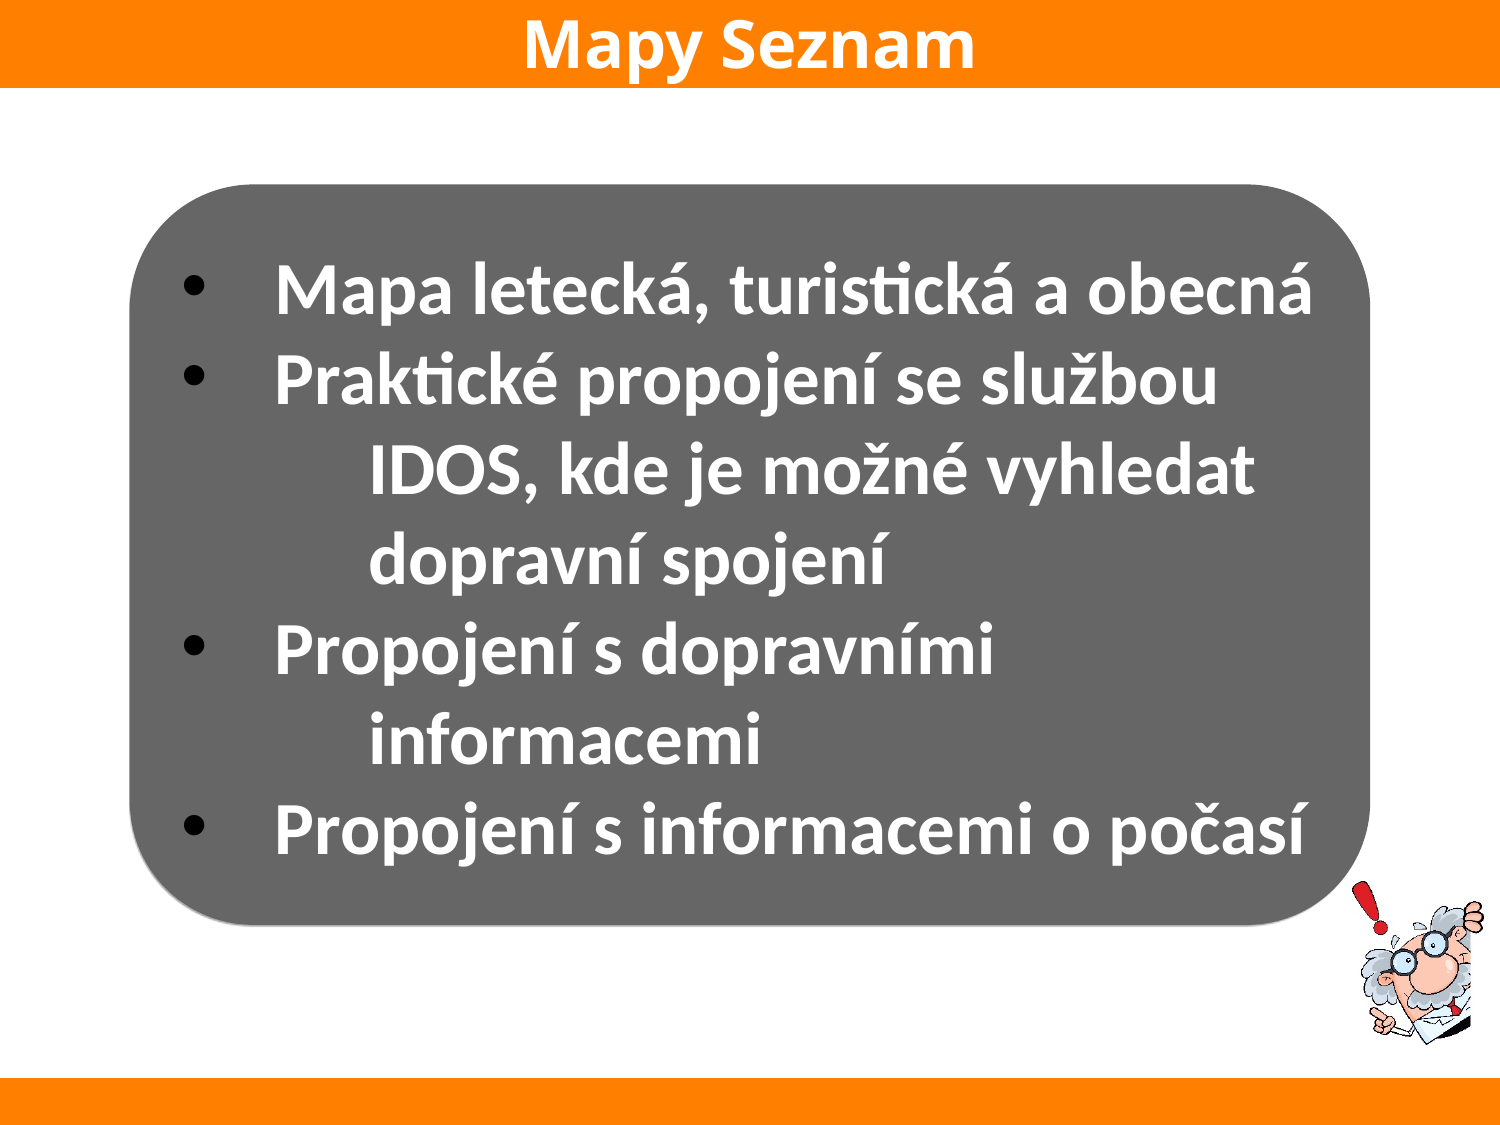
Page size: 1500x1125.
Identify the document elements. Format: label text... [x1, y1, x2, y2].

text_box Mapa letecká, turistická a obecná Praktické propojení se službou IDOS, kde je možné vyhledat dopravní spojení Propojení s dopravními informacemi Propojení s informacemi o počasí [129, 184, 1371, 925]
picture [1352, 881, 1484, 1045]
text_box Mapy Seznam [0, 0, 1500, 88]
text_box [0, 1078, 1500, 1125]
